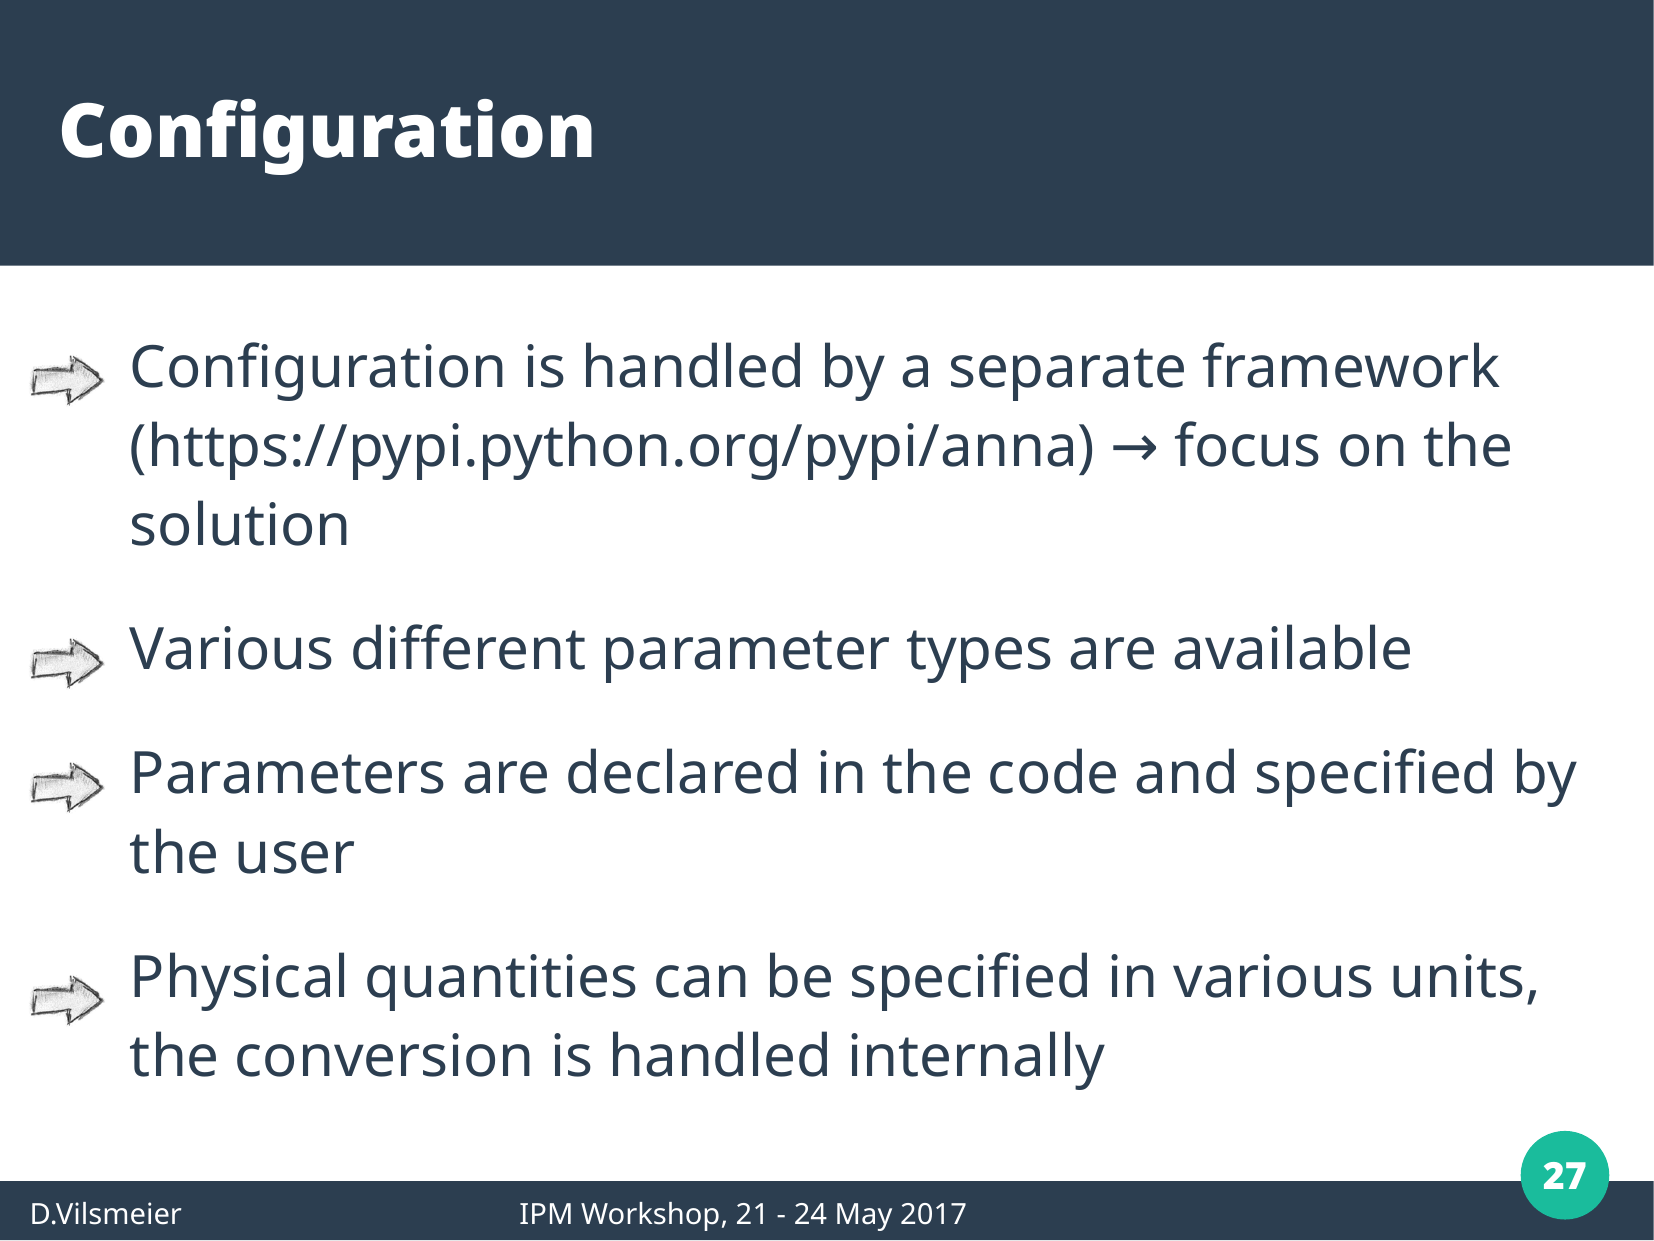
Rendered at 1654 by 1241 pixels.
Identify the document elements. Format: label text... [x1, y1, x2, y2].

list Configuration is handled by a separate framework (https://pypi.python.org/pypi/anna) → focus on the solution Various different parameter types are available Parameters are declared in the code and specified by the user Physical quantities can be specified in various units, the conversion is handled internally [59, 324, 1595, 1152]
picture [25, 958, 107, 1040]
picture [25, 621, 107, 703]
picture [25, 745, 107, 827]
picture [25, 338, 107, 420]
title Configuration [59, 49, 1595, 207]
